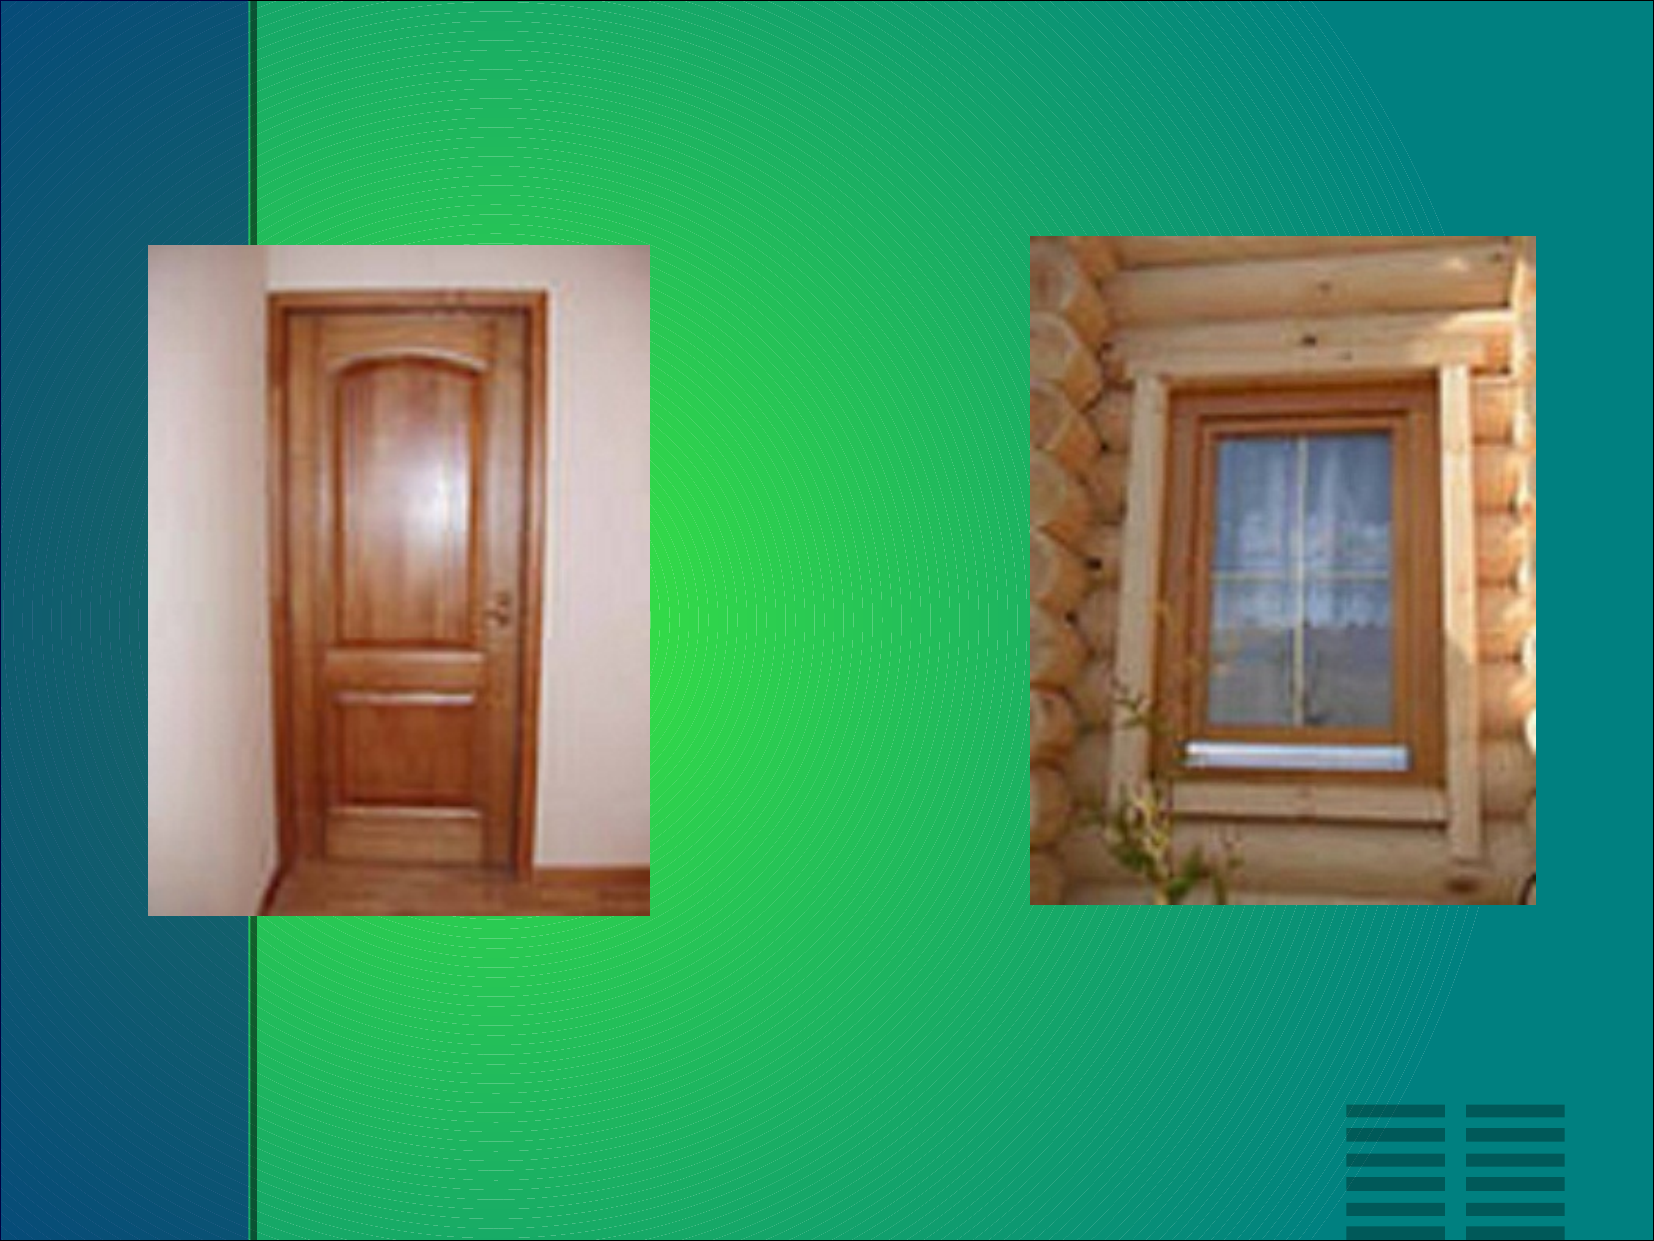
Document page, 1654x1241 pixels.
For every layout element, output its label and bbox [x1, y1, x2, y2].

picture [1030, 236, 1536, 905]
picture [148, 245, 650, 916]
